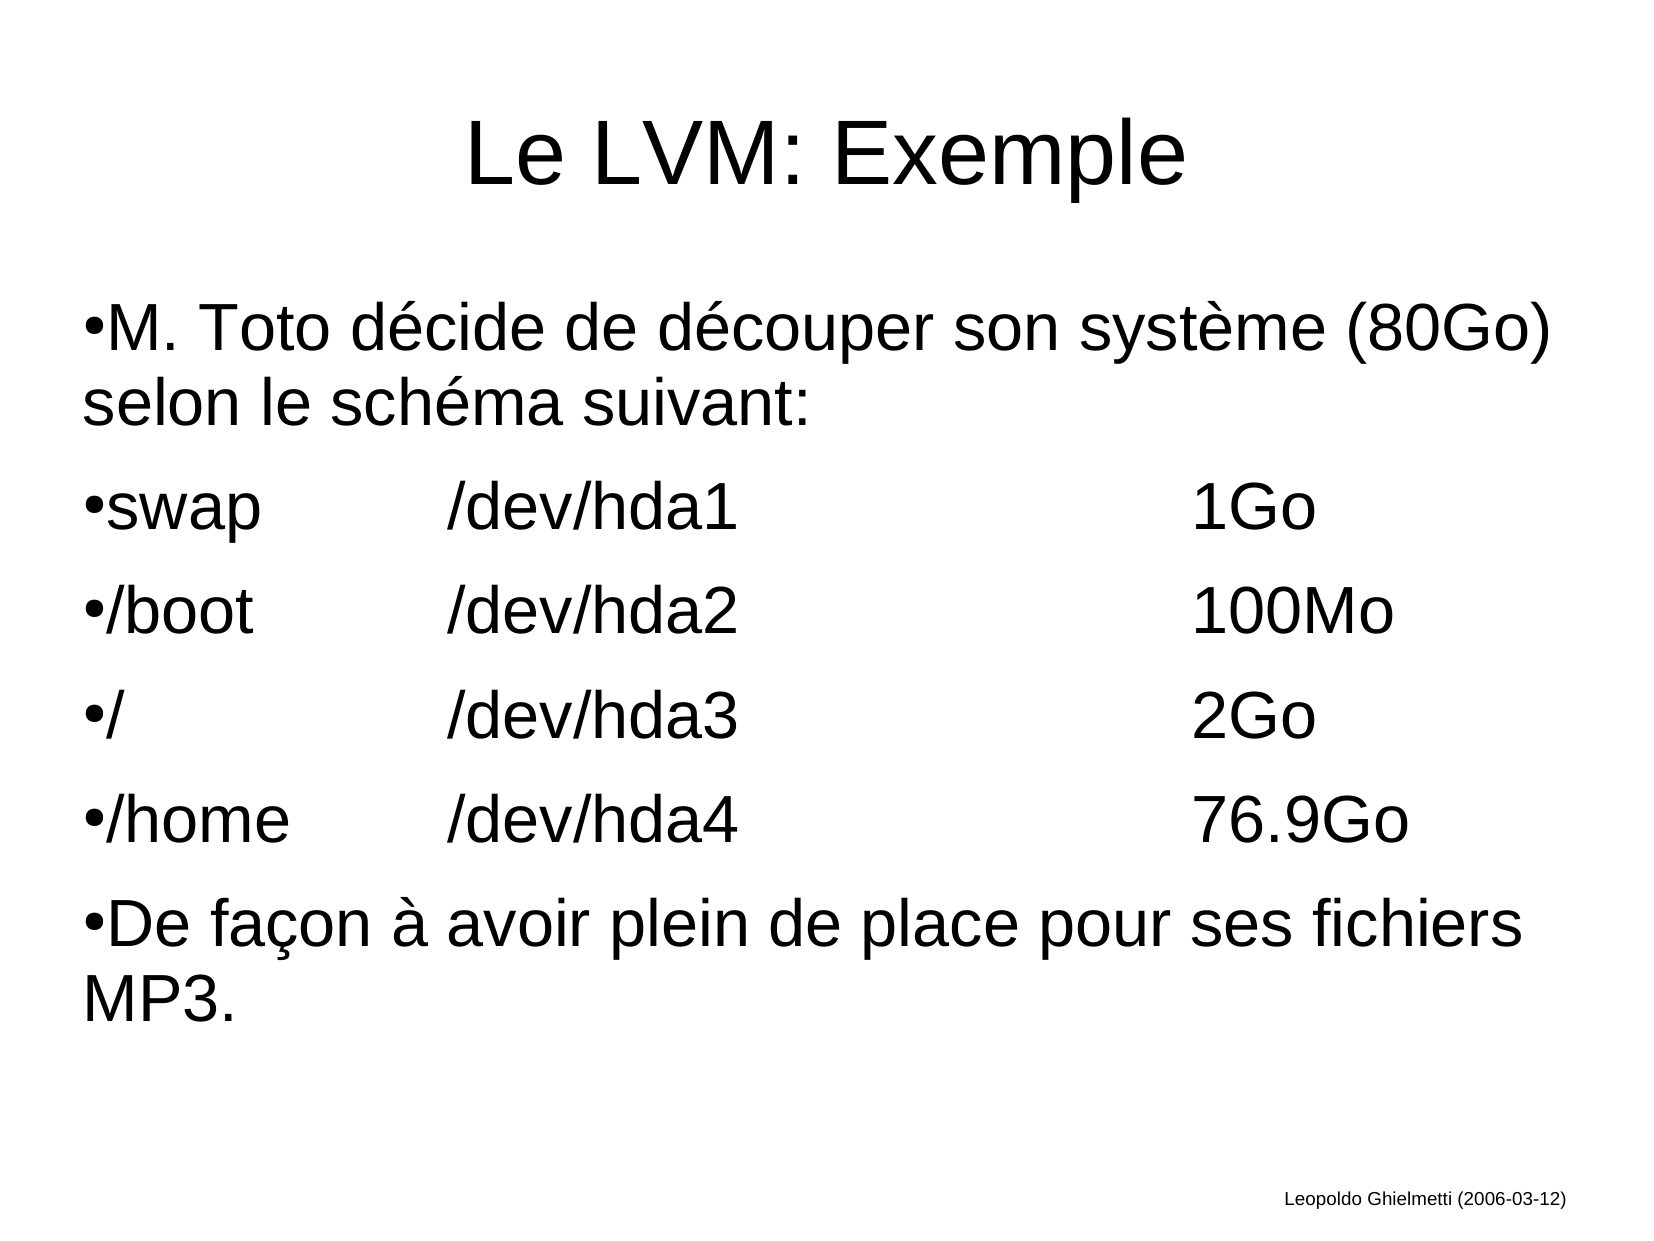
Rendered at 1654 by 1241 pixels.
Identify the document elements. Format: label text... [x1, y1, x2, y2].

title Le LVM: Exemple [82, 49, 1571, 257]
text_box Leopoldo Ghielmetti (2006-03-12) [1269, 1181, 1595, 1217]
list M. Toto décide de découper son système (80Go) selon le schéma suivant: swap /dev/hda1 1Go /boot /dev/hda2 100Mo / /dev/hda3 2Go /home /dev/hda4 76.9Go De façon à avoir plein de place pour ses fichiers MP3. [82, 290, 1571, 1109]
